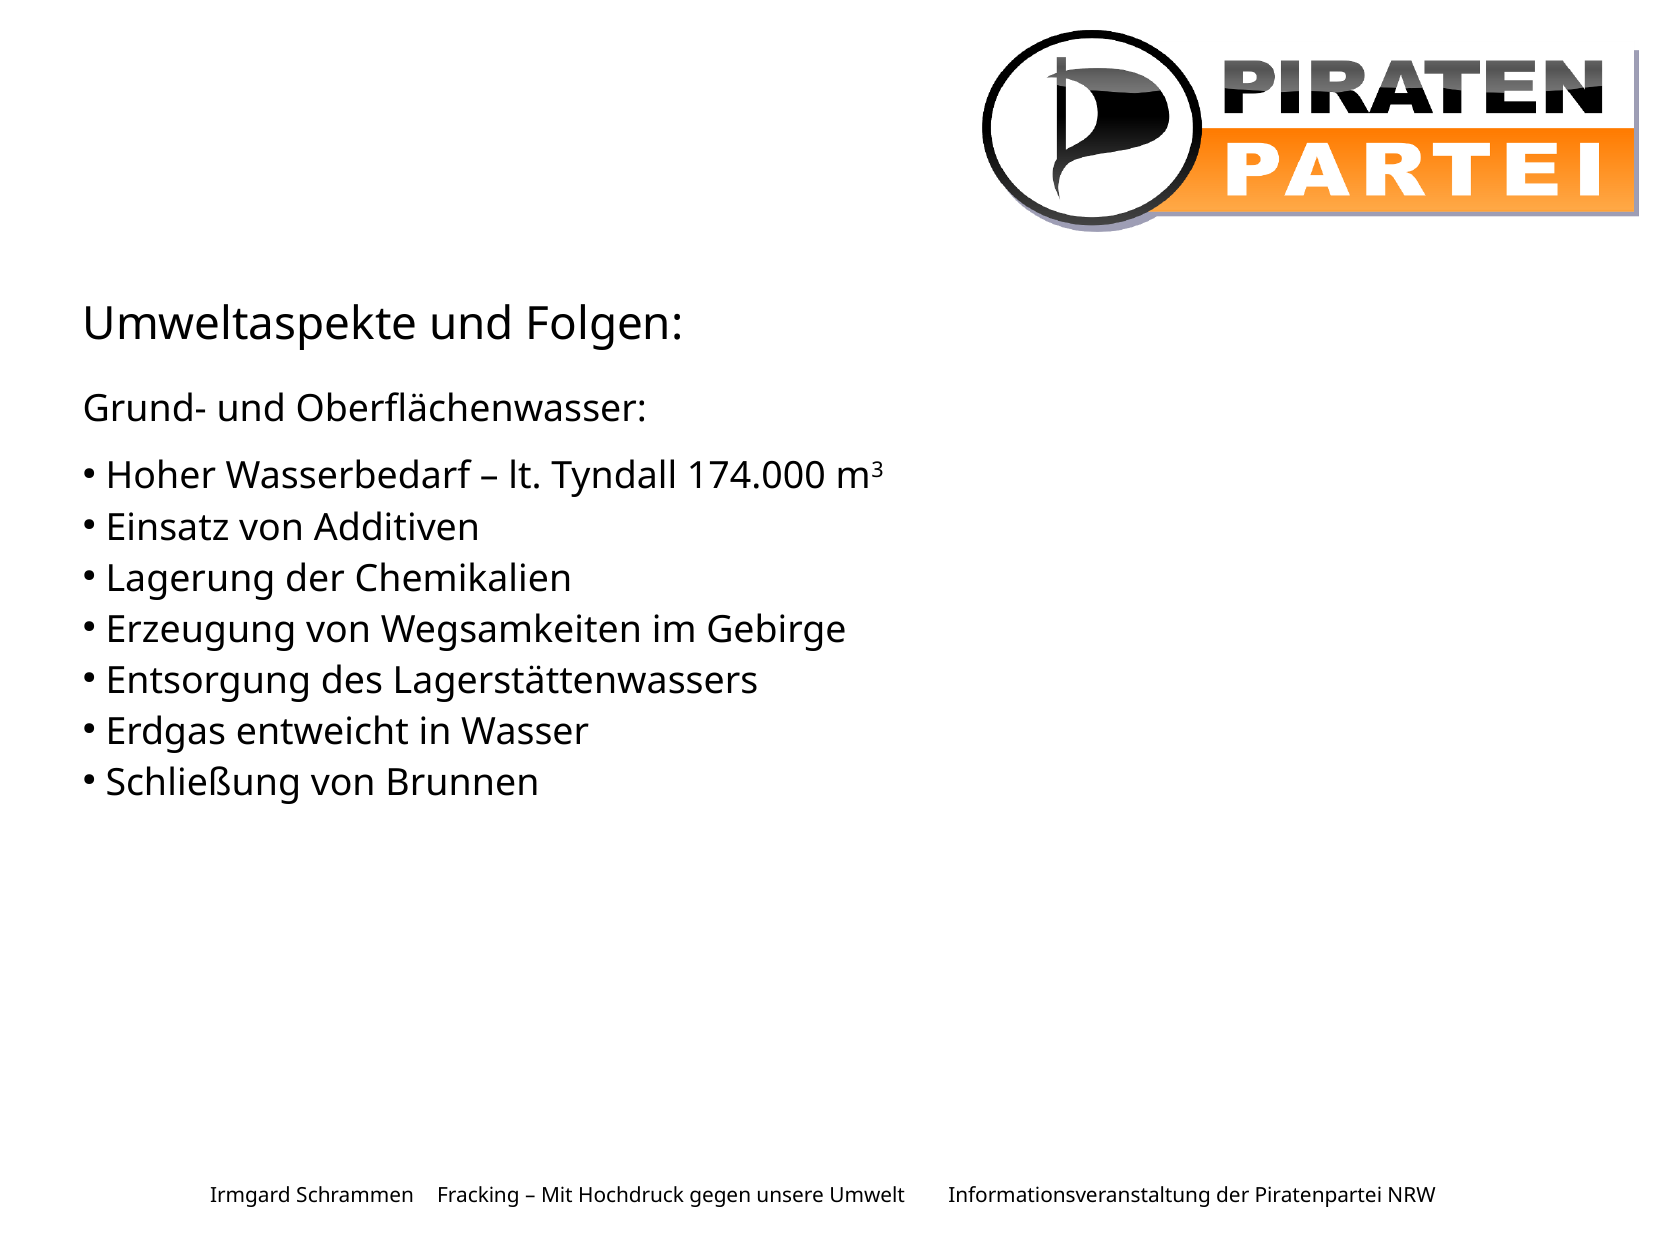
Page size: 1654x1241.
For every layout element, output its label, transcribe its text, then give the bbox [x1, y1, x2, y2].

picture [974, 25, 1649, 241]
subtitle Umweltaspekte und Folgen: Grund- und Oberflächenwasser: Hoher Wasserbedarf – lt. Tyndall 174.000 m3 Einsatz von Additiven Lagerung der Chemikalien Erzeugung von Wegsamkeiten im Gebirge Entsorgung des Lagerstättenwassers Erdgas entweicht in Wasser Schließung von Brunnen [82, 290, 1571, 1117]
text_box Irmgard Schrammen Fracking – Mit Hochdruck gegen unsere Umwelt Informationsveranstaltung der Piratenpartei NRW [29, 1172, 1617, 1224]
